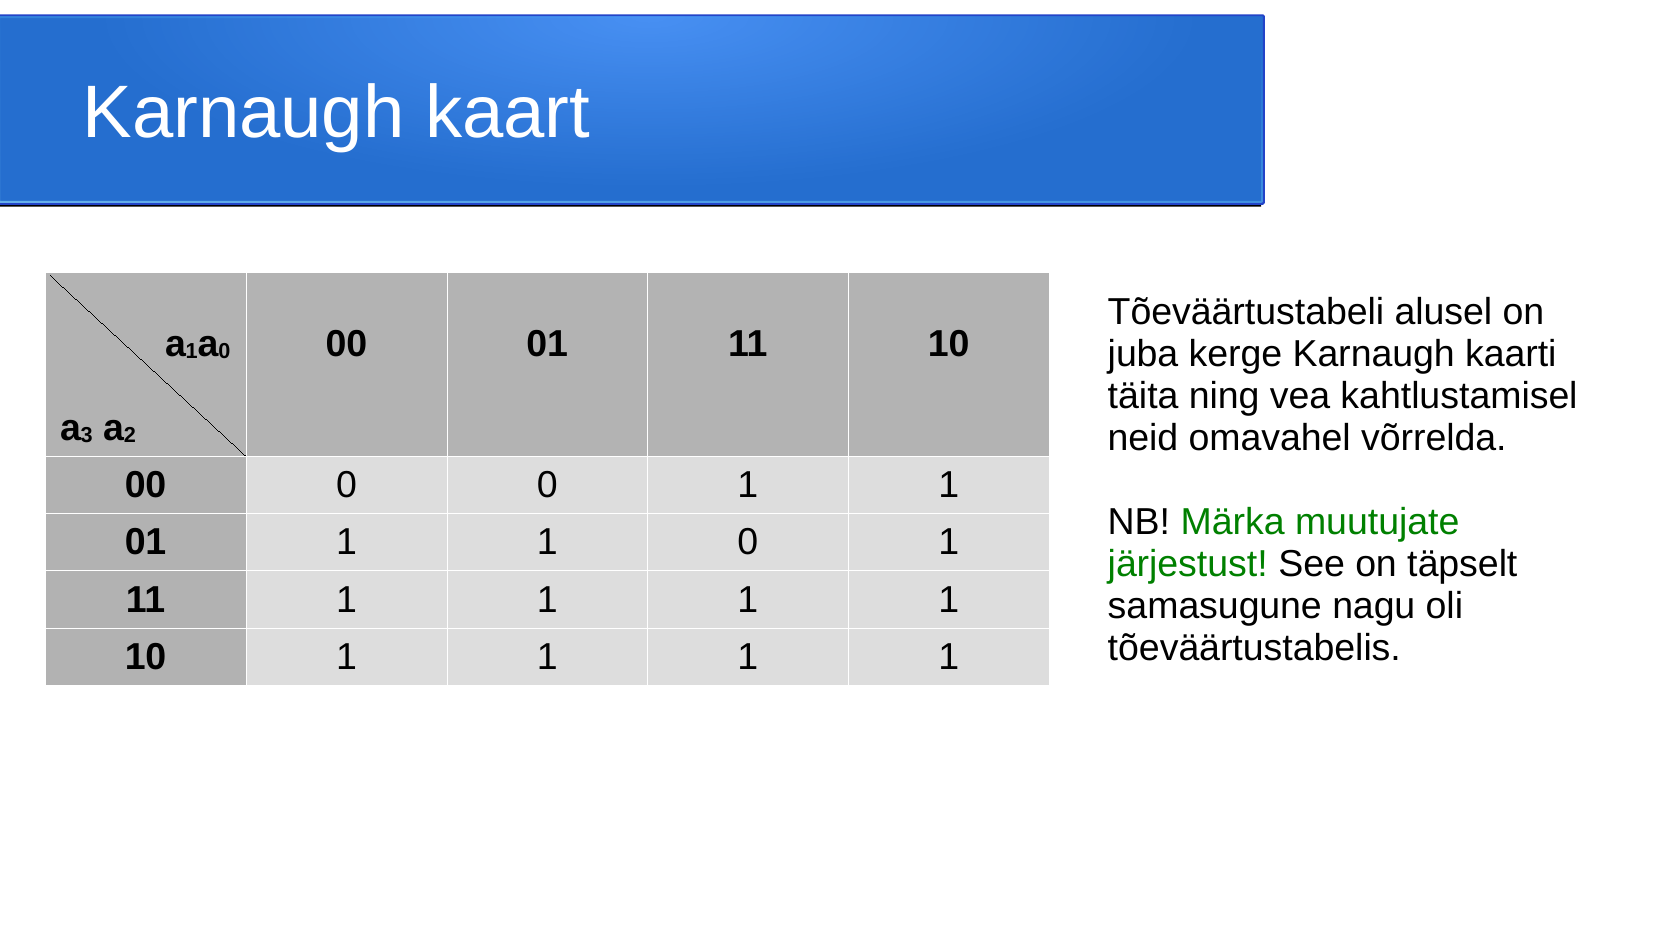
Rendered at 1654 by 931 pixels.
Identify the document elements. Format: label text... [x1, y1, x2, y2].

table_cell 1 [849, 629, 1049, 685]
table_cell 1 [247, 571, 447, 628]
table_cell 0 [247, 457, 447, 513]
table_cell 1 [648, 457, 848, 513]
table_cell 01 [46, 514, 246, 570]
table_cell 1 [247, 514, 447, 570]
table_header 11 [648, 273, 848, 456]
table_cell 1 [849, 571, 1049, 628]
table_cell 11 [46, 571, 246, 628]
text_box Tõeväärtustabeli alusel on juba kerge Karnaugh kaarti täita ning vea kahtlustamisel neid omavahel võrrelda. NB! Märka muutujate järjestust! See on täpselt samasugune nagu oli tõeväärtustabelis. [1092, 283, 1621, 676]
table_header 10 [849, 273, 1049, 456]
table_cell 1 [247, 629, 447, 685]
table_header a1a0 a3 a2 [46, 273, 246, 456]
table_header 01 [448, 273, 647, 456]
table_cell 1 [849, 514, 1049, 570]
title Karnaugh kaart [82, 35, 1235, 189]
table_cell 1 [849, 457, 1049, 513]
table_cell 1 [648, 571, 848, 628]
table_cell 00 [46, 457, 246, 513]
table_cell 10 [46, 629, 246, 685]
table_cell 1 [448, 571, 647, 628]
table_cell 0 [448, 457, 647, 513]
table_cell 1 [448, 629, 647, 685]
table_cell 0 [648, 514, 848, 570]
table_cell 1 [648, 629, 848, 685]
table_cell 1 [448, 514, 647, 570]
table_header 00 [247, 273, 447, 456]
